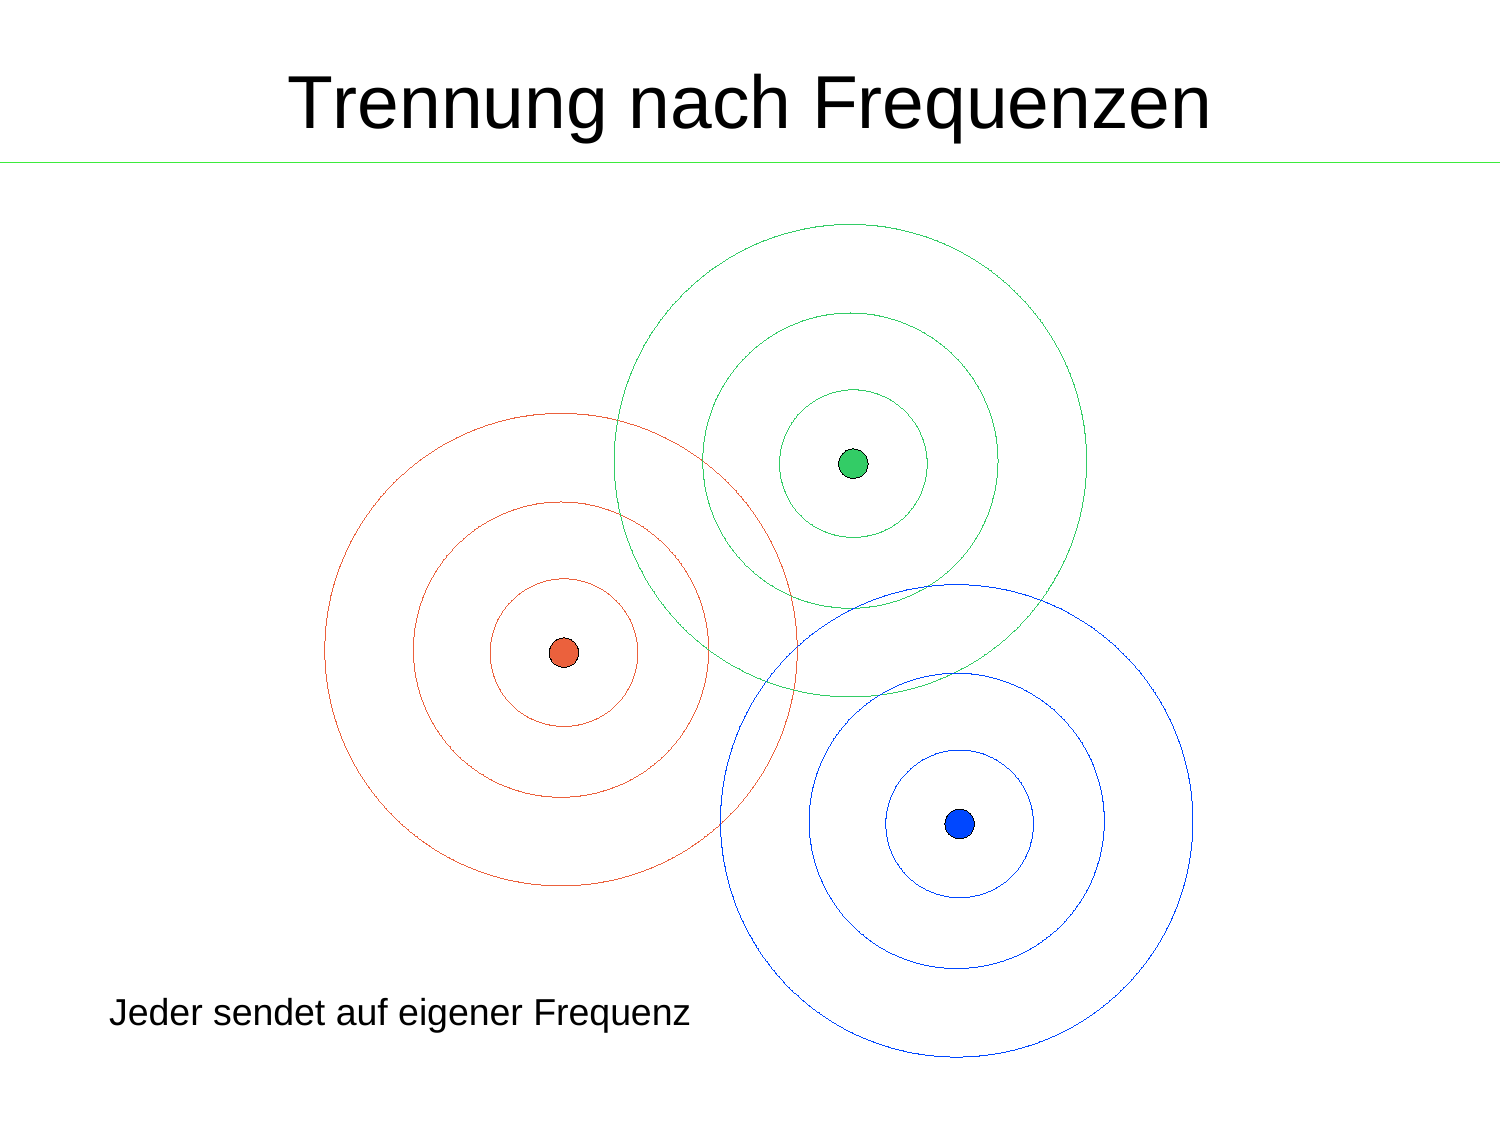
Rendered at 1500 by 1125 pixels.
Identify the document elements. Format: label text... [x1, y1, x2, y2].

text_box Jeder sendet auf eigener Frequenz [94, 980, 739, 1041]
text_box [549, 637, 579, 668]
text_box [838, 448, 869, 479]
title Trennung nach Frequenzen [75, 49, 1426, 156]
text_box [944, 809, 975, 839]
